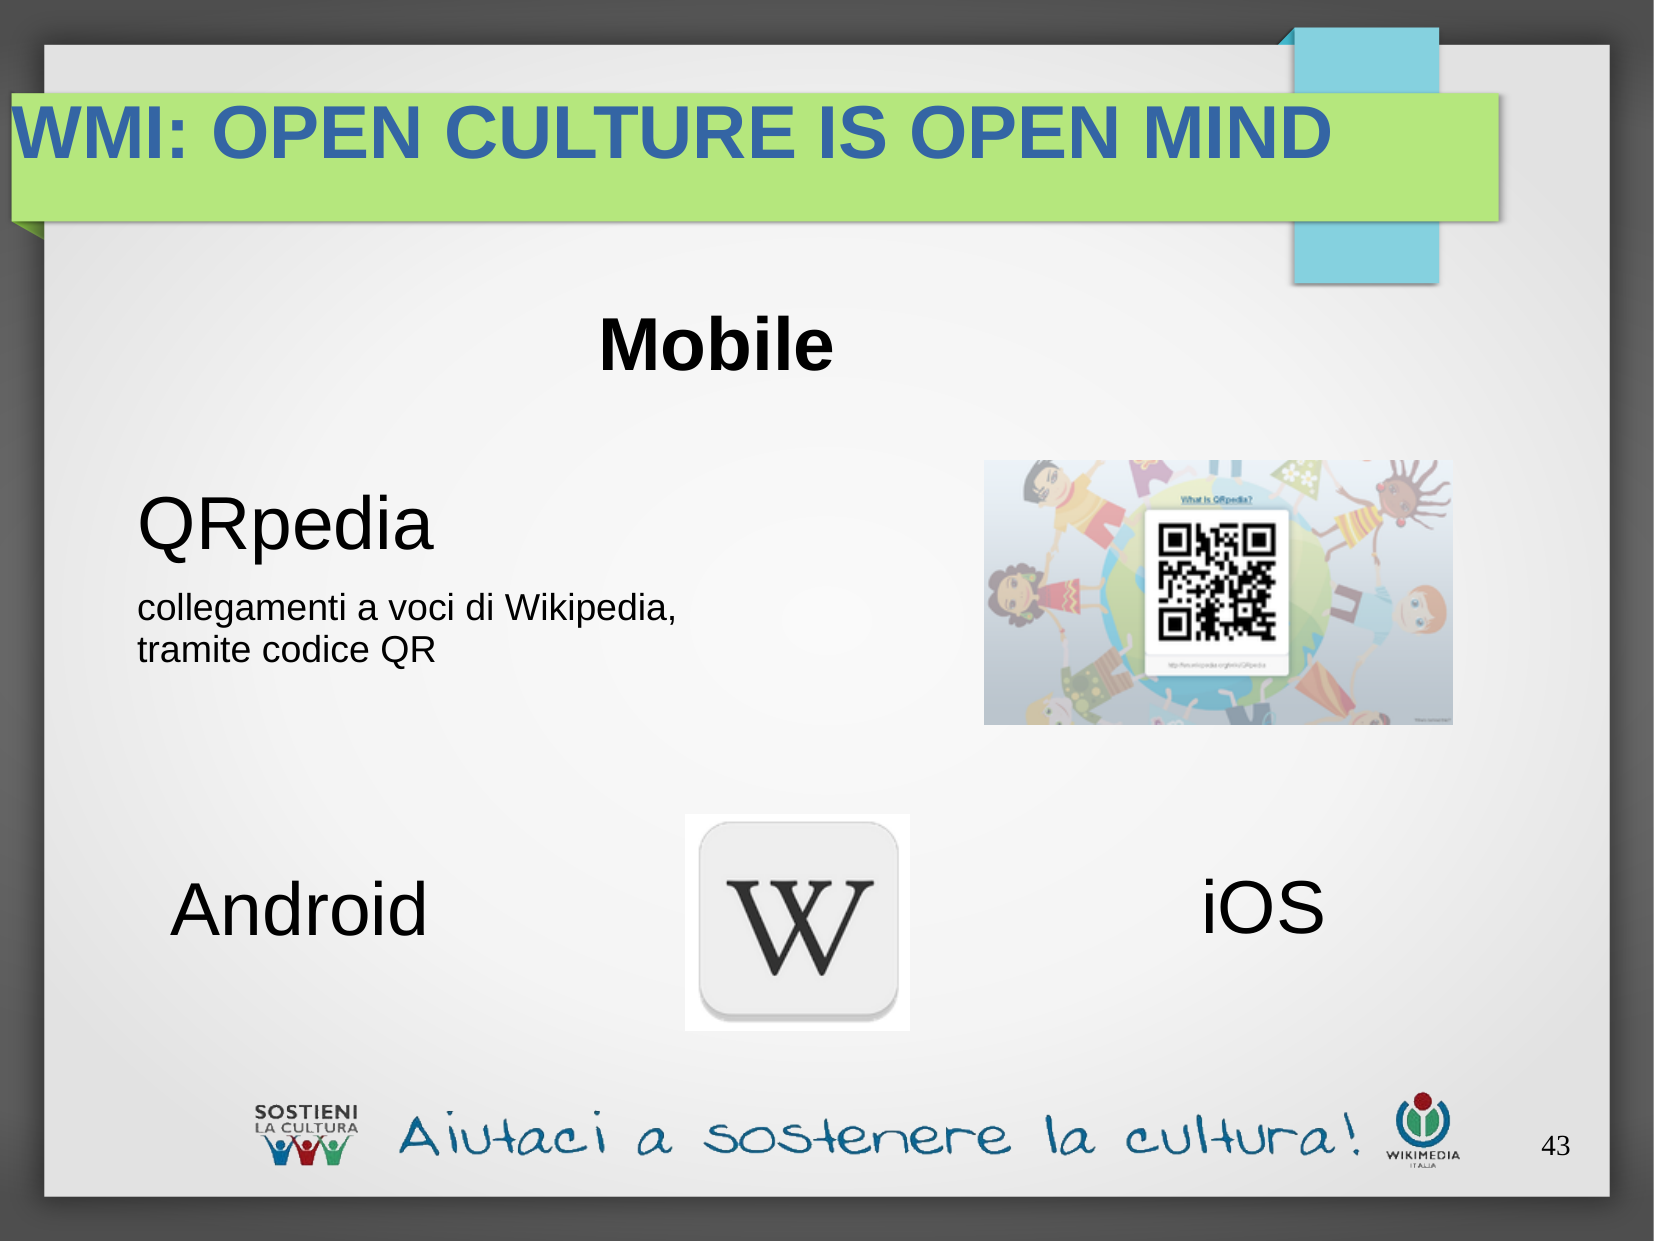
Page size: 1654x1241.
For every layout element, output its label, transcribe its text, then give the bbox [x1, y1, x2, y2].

text_box collegamenti a voci di Wikipedia, tramite codice QR [122, 578, 745, 678]
text_box QRpedia [123, 474, 485, 574]
title WMI: OPEN CULTURE IS OPEN MIND [11, 17, 1642, 249]
picture [0, 0, 1654, 1241]
text_box Android [156, 860, 518, 960]
text_box iOS [1103, 857, 1465, 957]
subtitle [94, 614, 1607, 1123]
text_box Mobile [583, 295, 945, 395]
